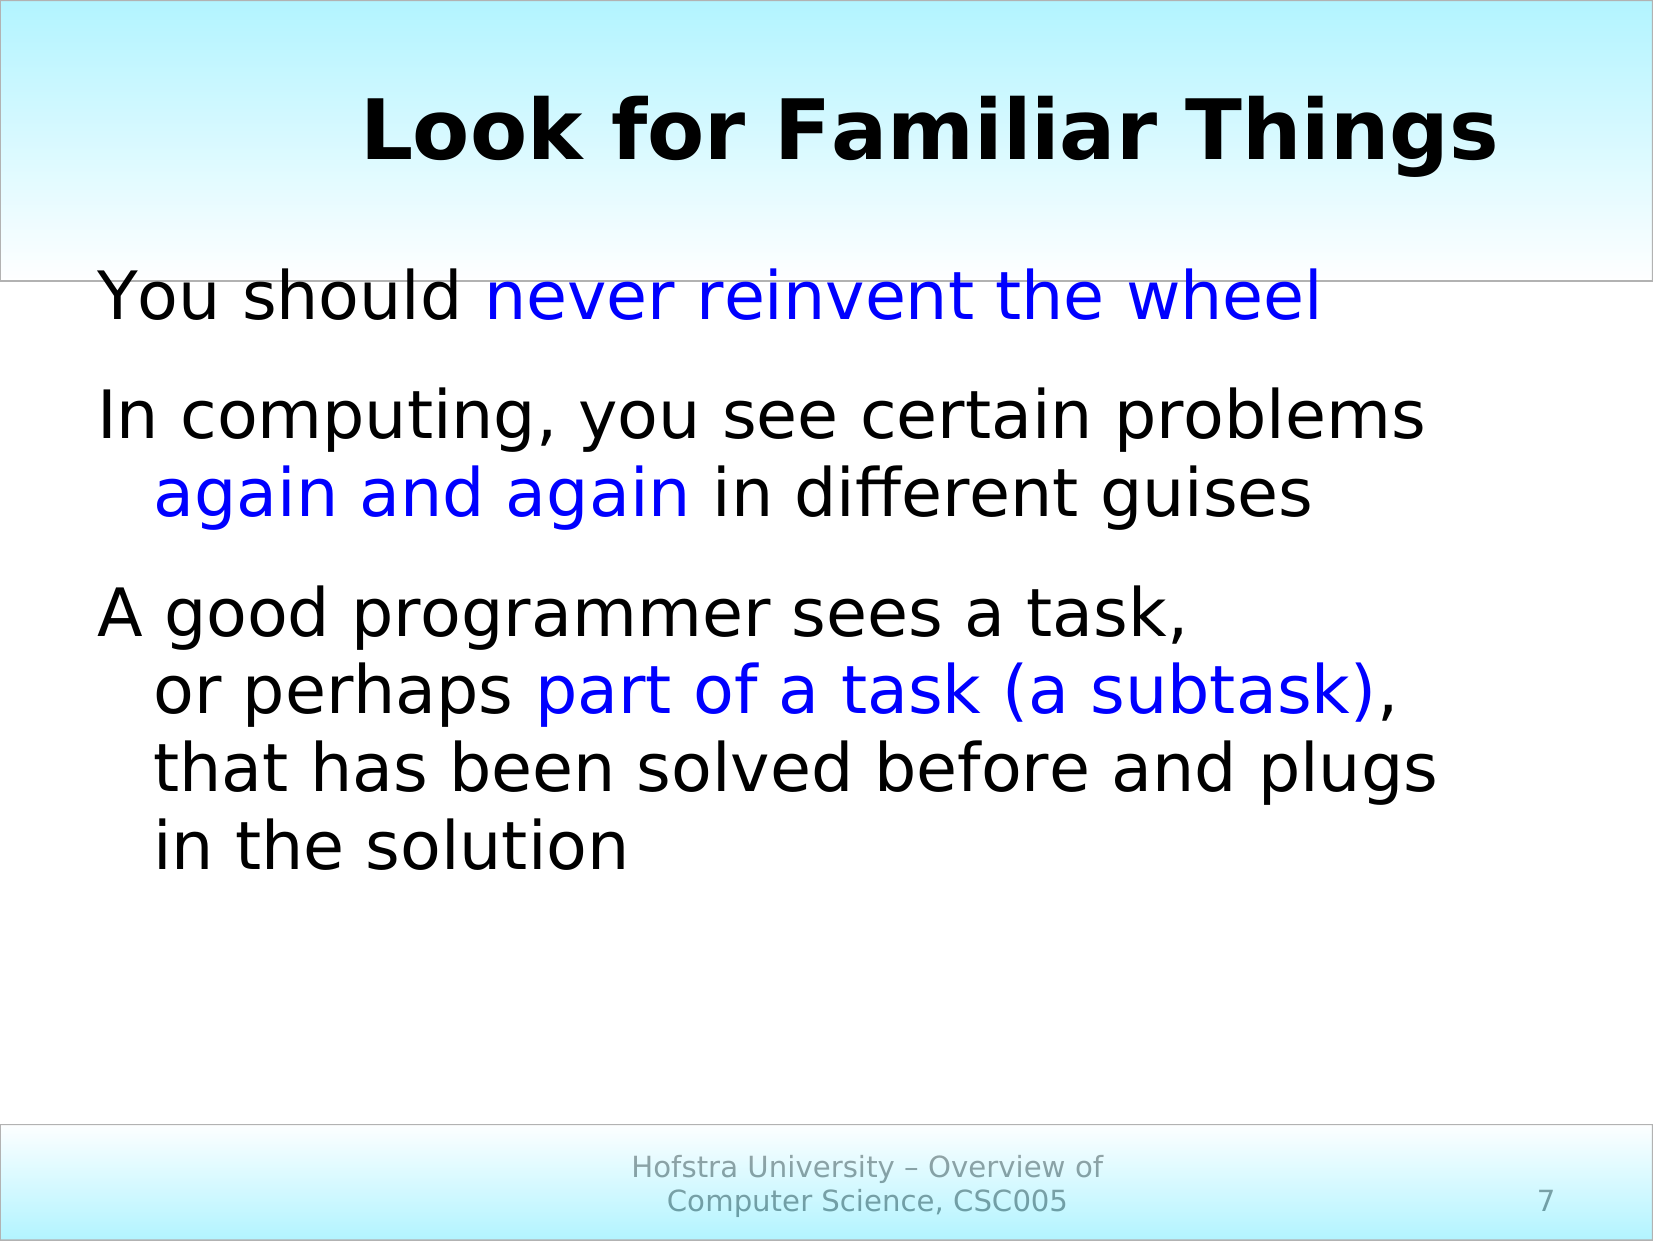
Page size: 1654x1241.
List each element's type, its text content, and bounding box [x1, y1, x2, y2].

list You should never reinvent the wheel In computing, you see certain problems again and again in different guises A good programmer sees a task, or perhaps part of a task (a subtask), that has been solved before and plugs in the solution [82, 249, 1571, 1241]
title Look for Familiar Things [247, 27, 1612, 235]
